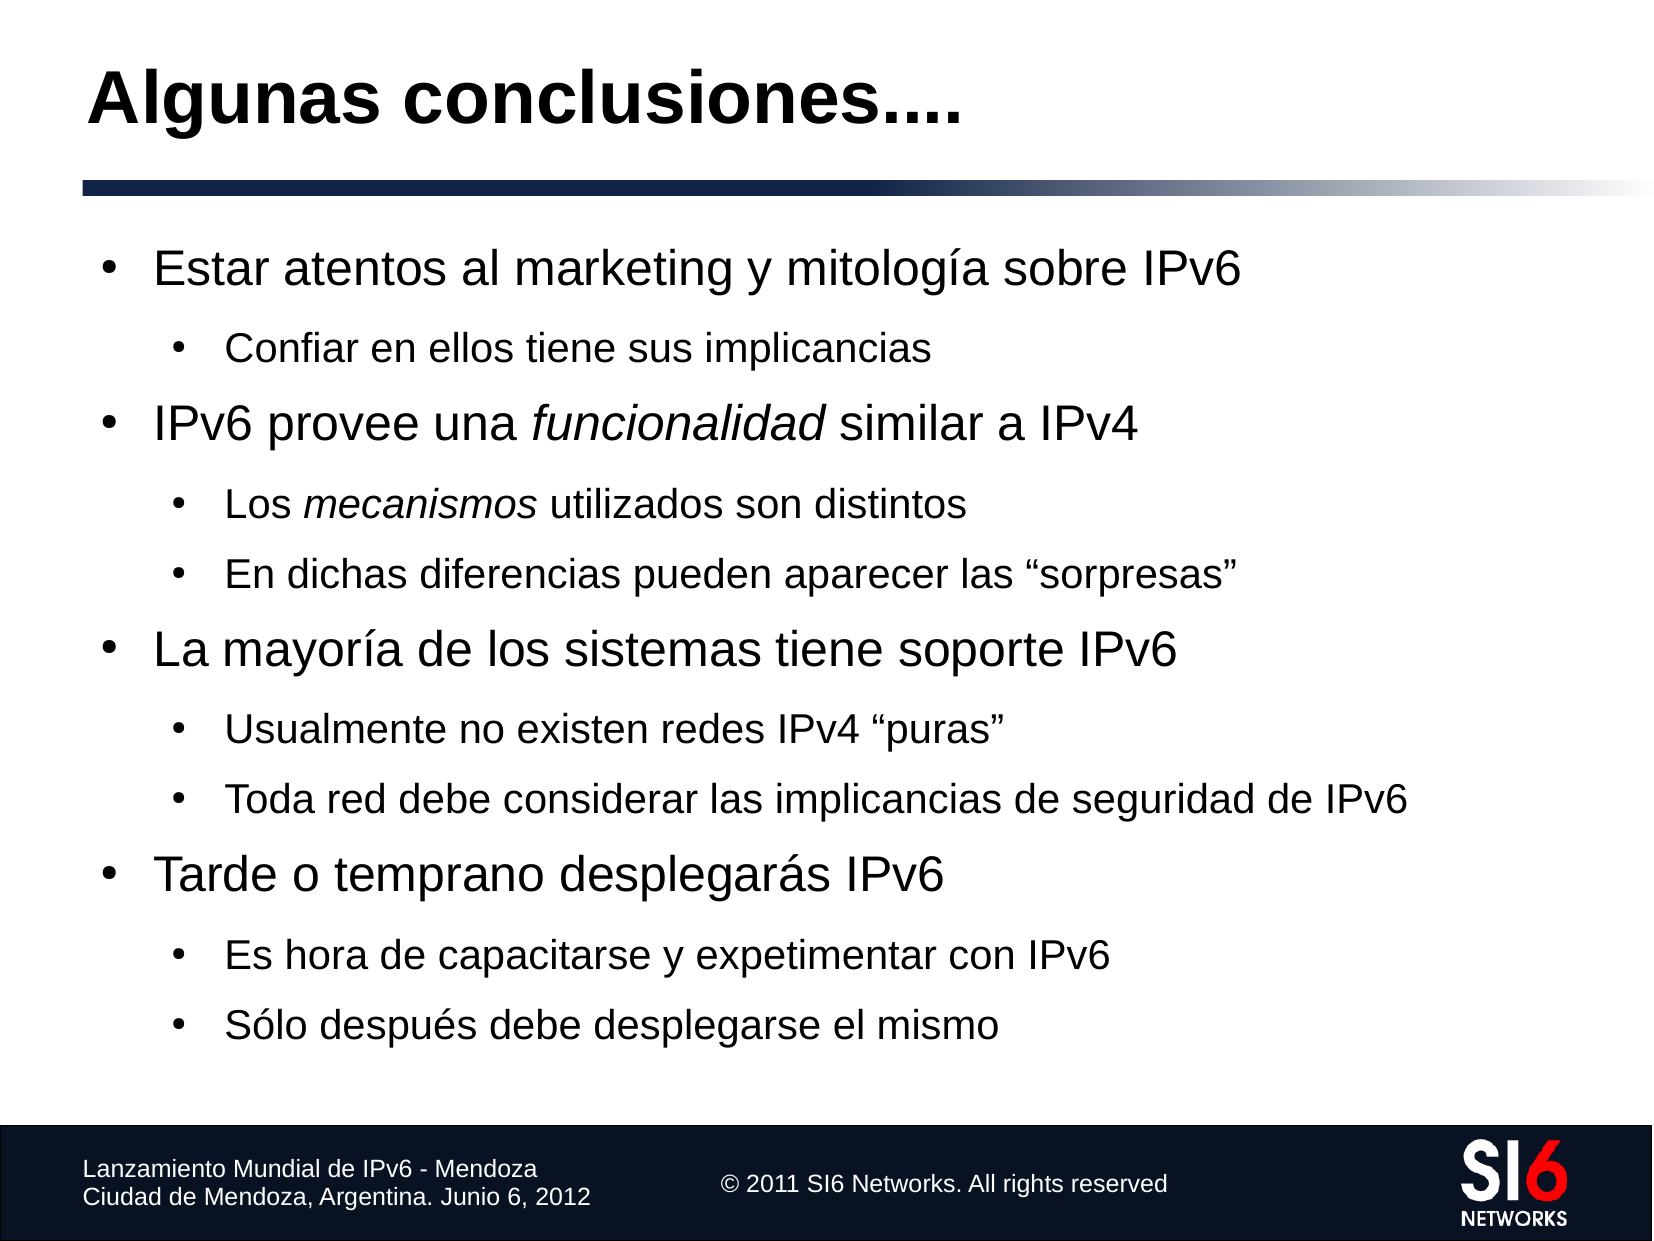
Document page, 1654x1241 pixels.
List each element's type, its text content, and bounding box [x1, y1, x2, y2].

list Estar atentos al marketing y mitología sobre IPv6 Confiar en ellos tiene sus implicancias IPv6 provee una funcionalidad similar a IPv4 Los mecanismos utilizados son distintos En dichas diferencias pueden aparecer las “sorpresas” La mayoría de los sistemas tiene soporte IPv6 Usualmente no existen redes IPv4 “puras” Toda red debe considerar las implicancias de seguridad de IPv6 Tarde o temprano desplegarás IPv6 Es hora de capacitarse y expetimentar con IPv6 Sólo después debe desplegarse el mismo [82, 240, 1571, 1109]
picture [1461, 1139, 1567, 1226]
title Algunas conclusiones.... [86, 30, 1576, 166]
